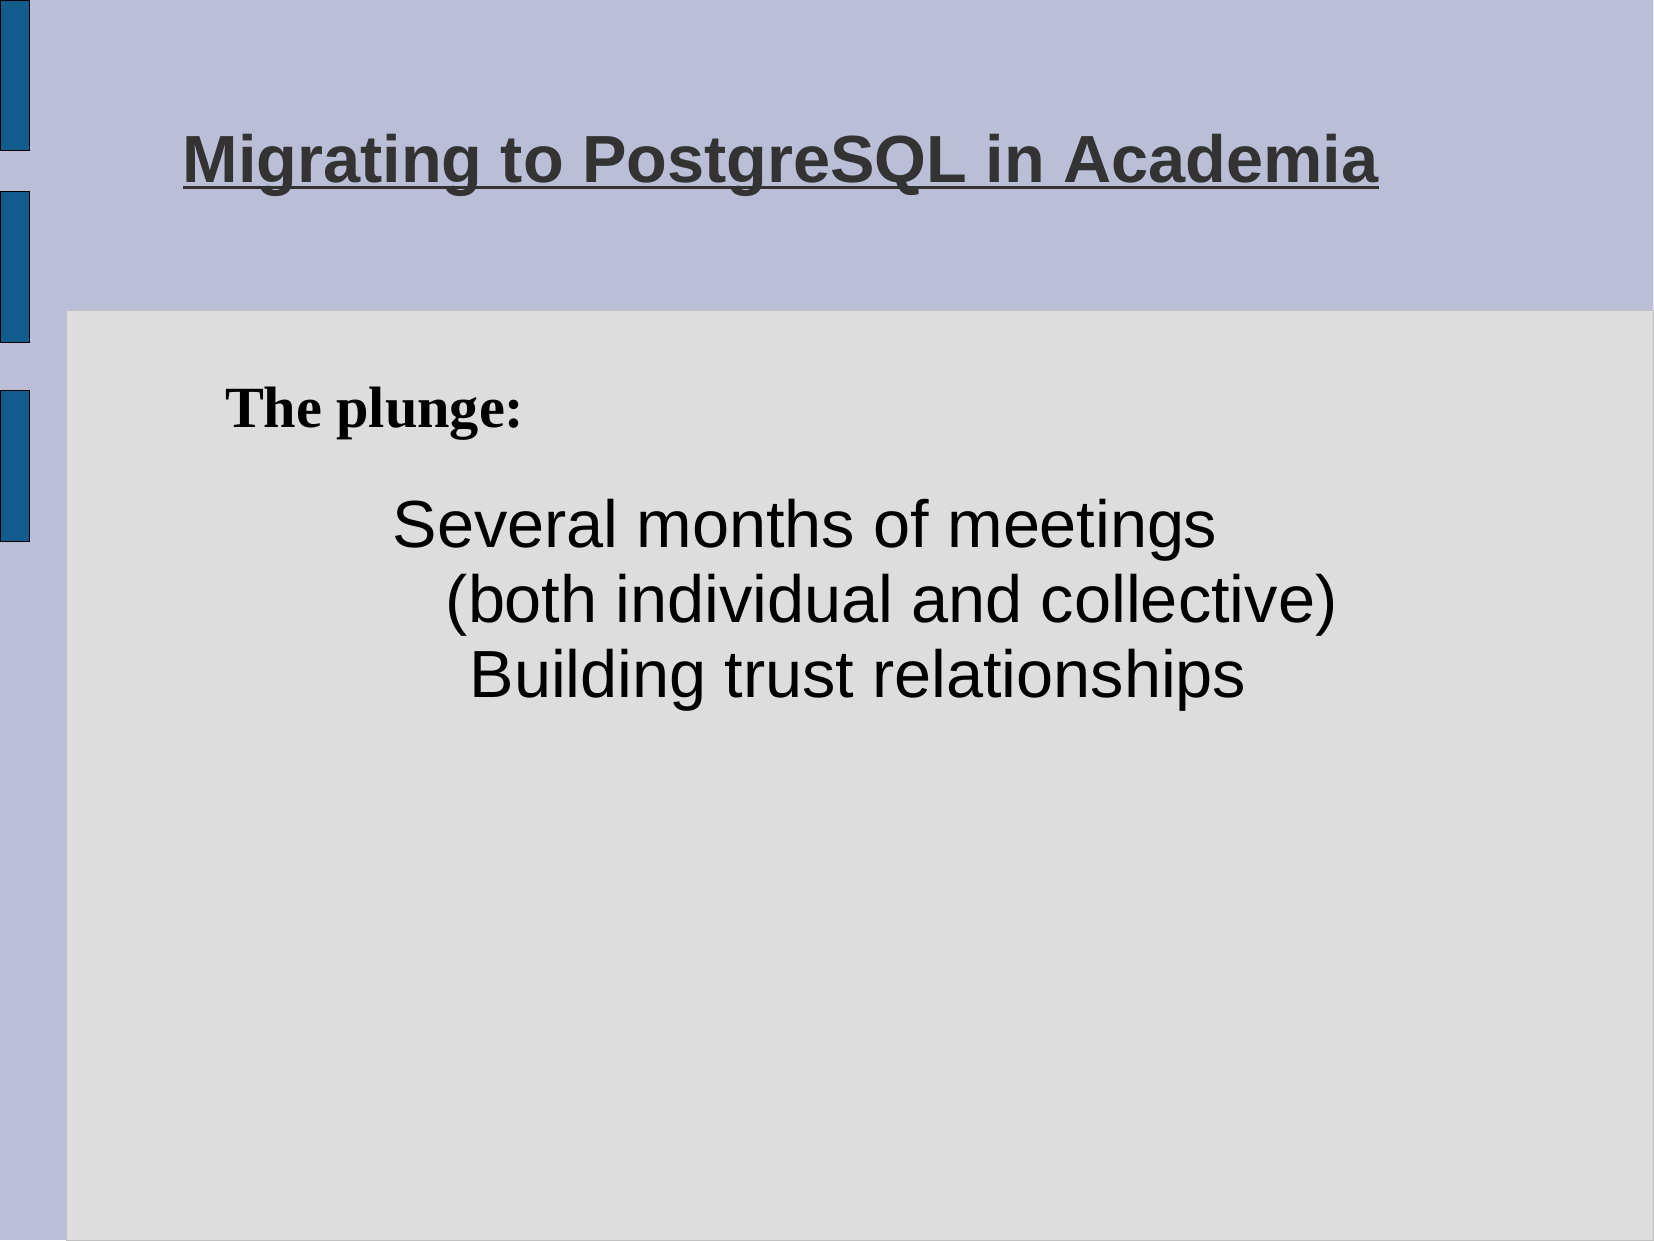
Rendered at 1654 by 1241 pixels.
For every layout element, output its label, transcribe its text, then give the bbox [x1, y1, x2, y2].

text_box The plunge: [225, 375, 1388, 441]
title Migrating to PostgreSQL in Academia [75, 55, 1488, 263]
text_box Several months of meetings (both individual and collective) Building trust relationships [375, 487, 1501, 712]
